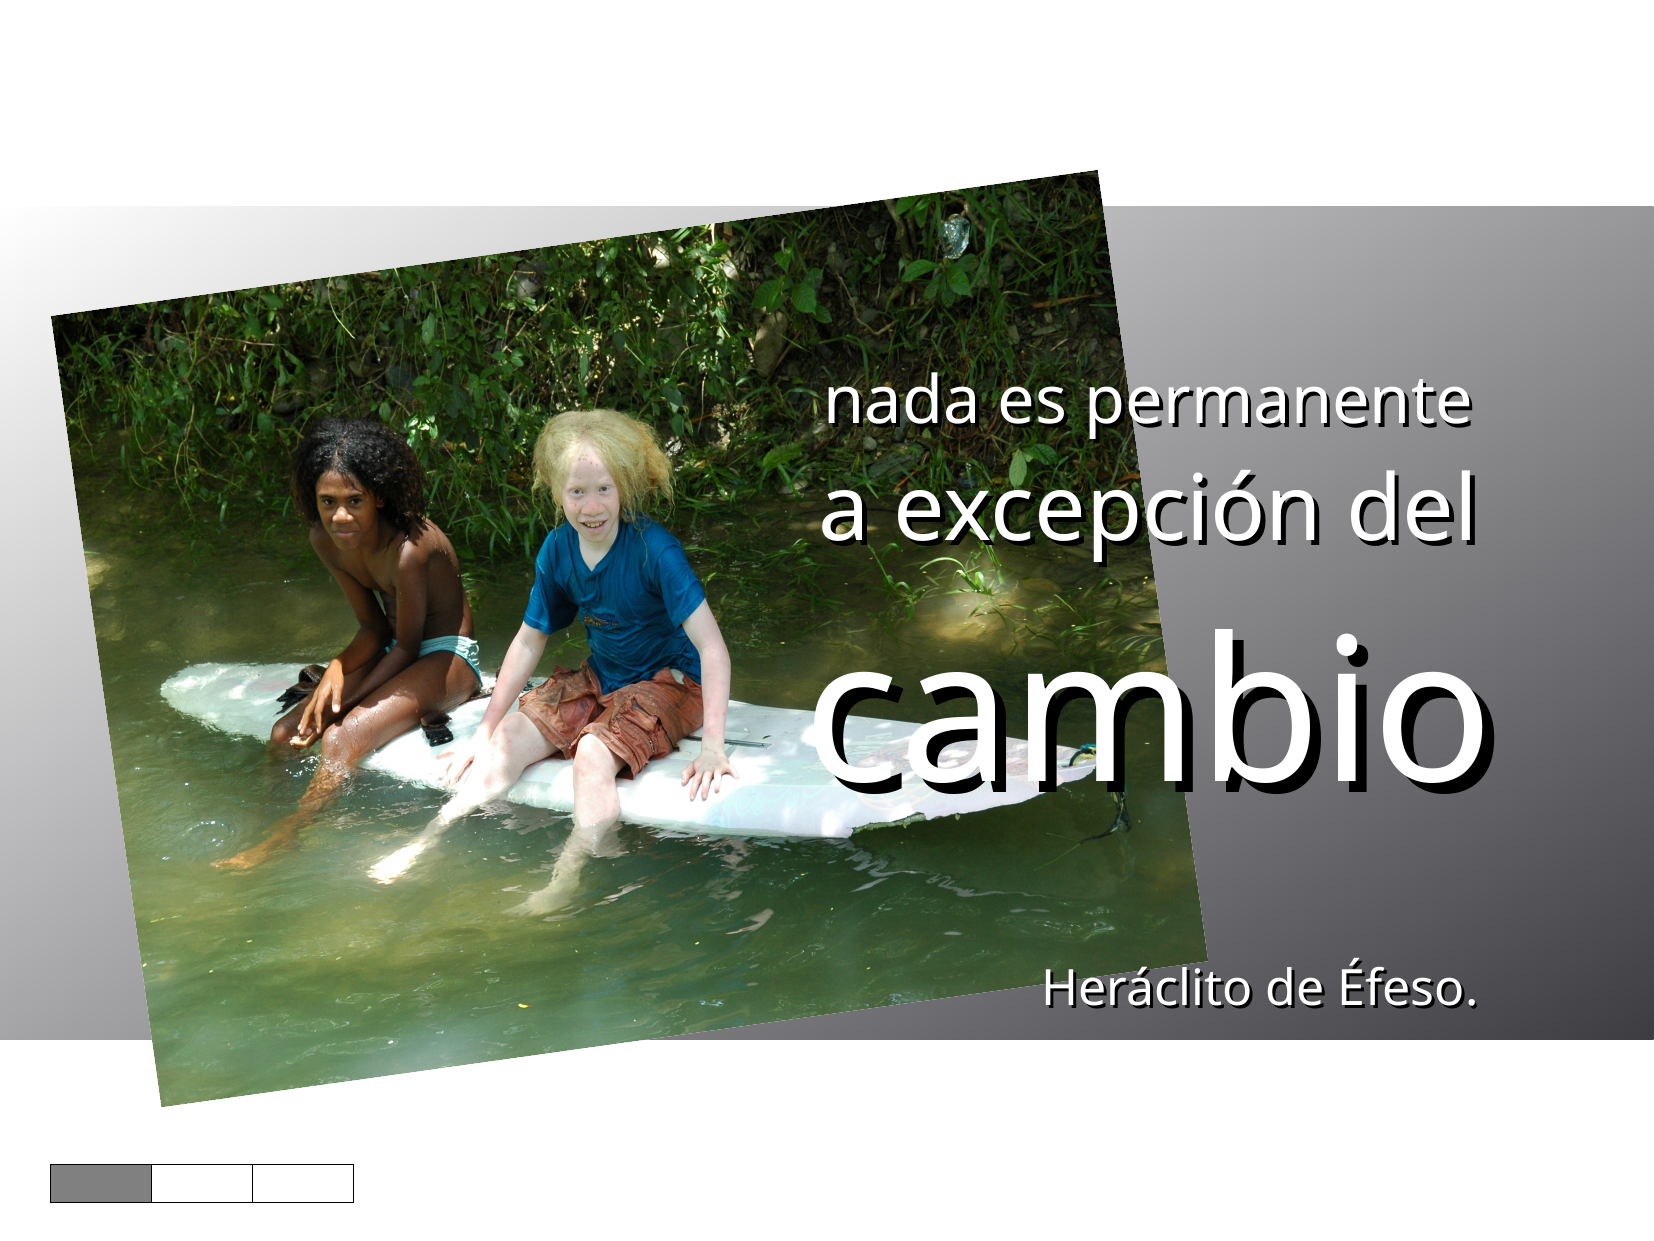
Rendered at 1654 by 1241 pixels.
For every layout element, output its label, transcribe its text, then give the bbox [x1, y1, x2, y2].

picture [50, 169, 1205, 1107]
text_box [50, 1164, 354, 1203]
text_box Heráclito de Éfeso. [1026, 944, 1477, 1018]
text_box nada es permanente a excepción del cambio [720, 344, 1577, 943]
